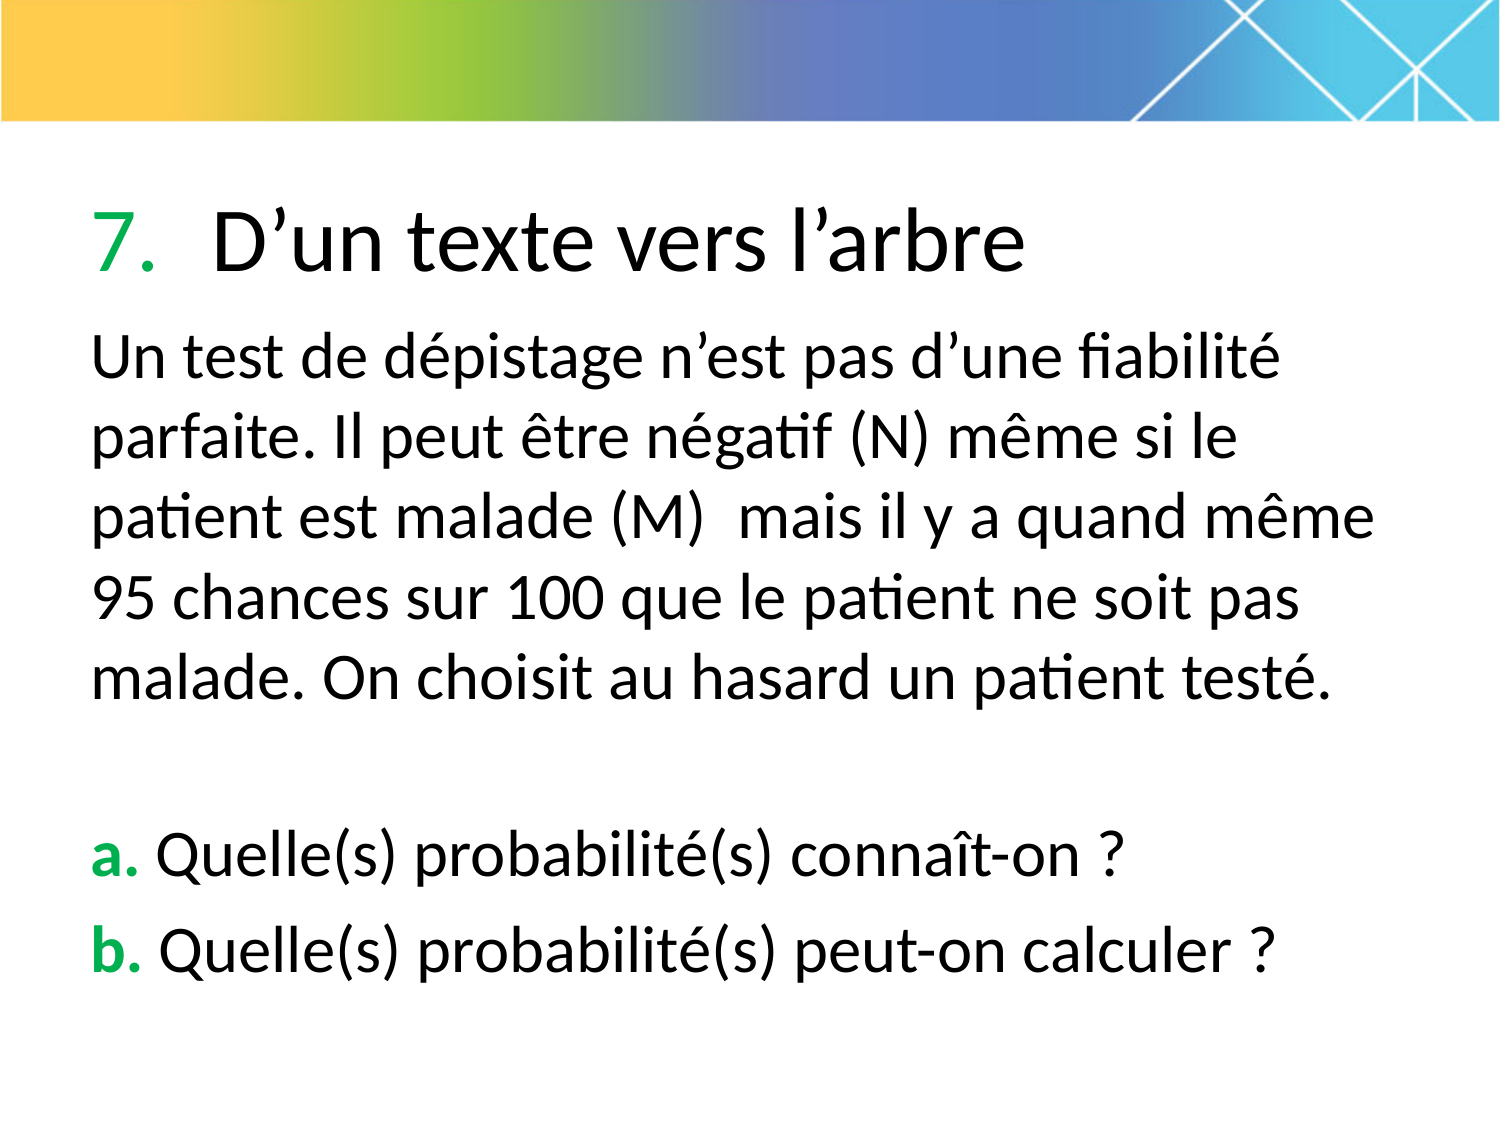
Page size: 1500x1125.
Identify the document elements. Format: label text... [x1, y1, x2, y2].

list Un test de dépistage n’est pas d’une fiabilité parfaite. Il peut être négatif (N) même si le patient est malade (M) mais il y a quand même 95 chances sur 100 que le patient ne soit pas malade. On choisit au hasard un patient testé. a. Quelle(s) probabilité(s) connaît-on ? b. Quelle(s) probabilité(s) peut-on calculer ? [75, 304, 1426, 1067]
title D’un texte vers l’arbre [75, 164, 1426, 304]
